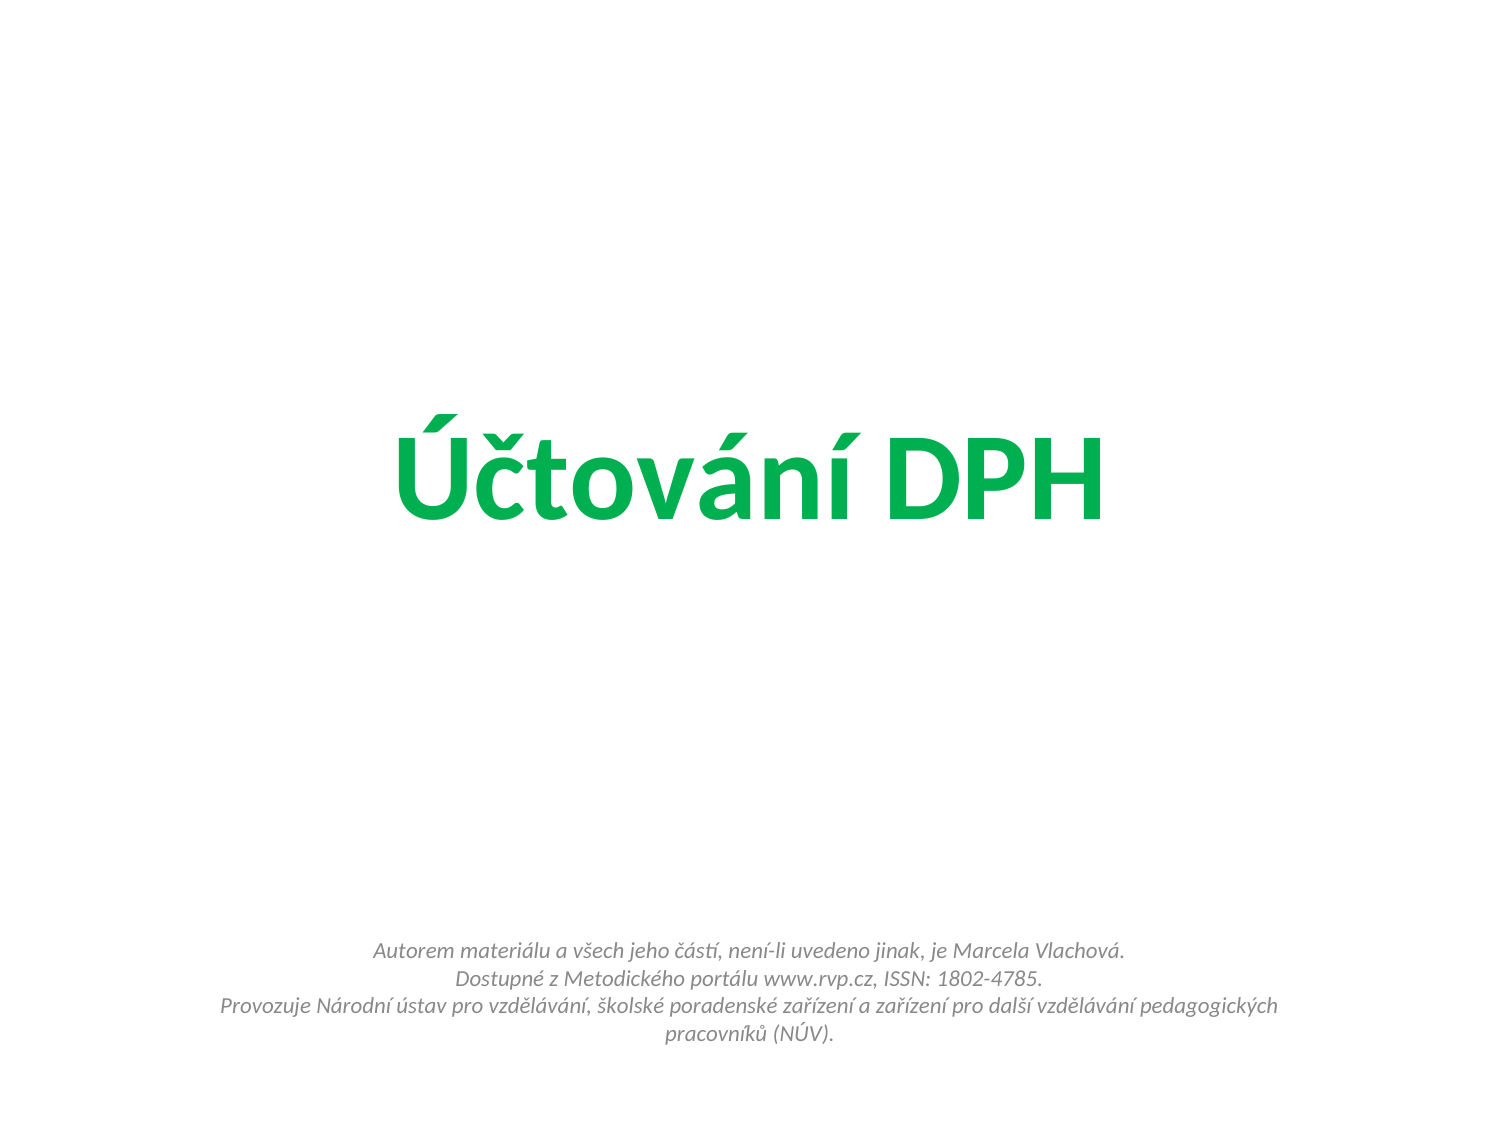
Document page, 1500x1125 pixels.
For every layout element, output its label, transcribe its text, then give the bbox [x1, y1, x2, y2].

title Účtování DPH [112, 349, 1388, 591]
text_box Autorem materiálu a všech jeho částí, není-li uvedeno jinak, je Marcela Vlachová. Dostupné z Metodického portálu www.rvp.cz, ISSN: 1802-4785. Provozuje Národní ústav pro vzdělávání, školské poradenské zařízení a zařízení pro další vzdělávání pedagogických pracovníků (NÚV). [171, 928, 1329, 1087]
